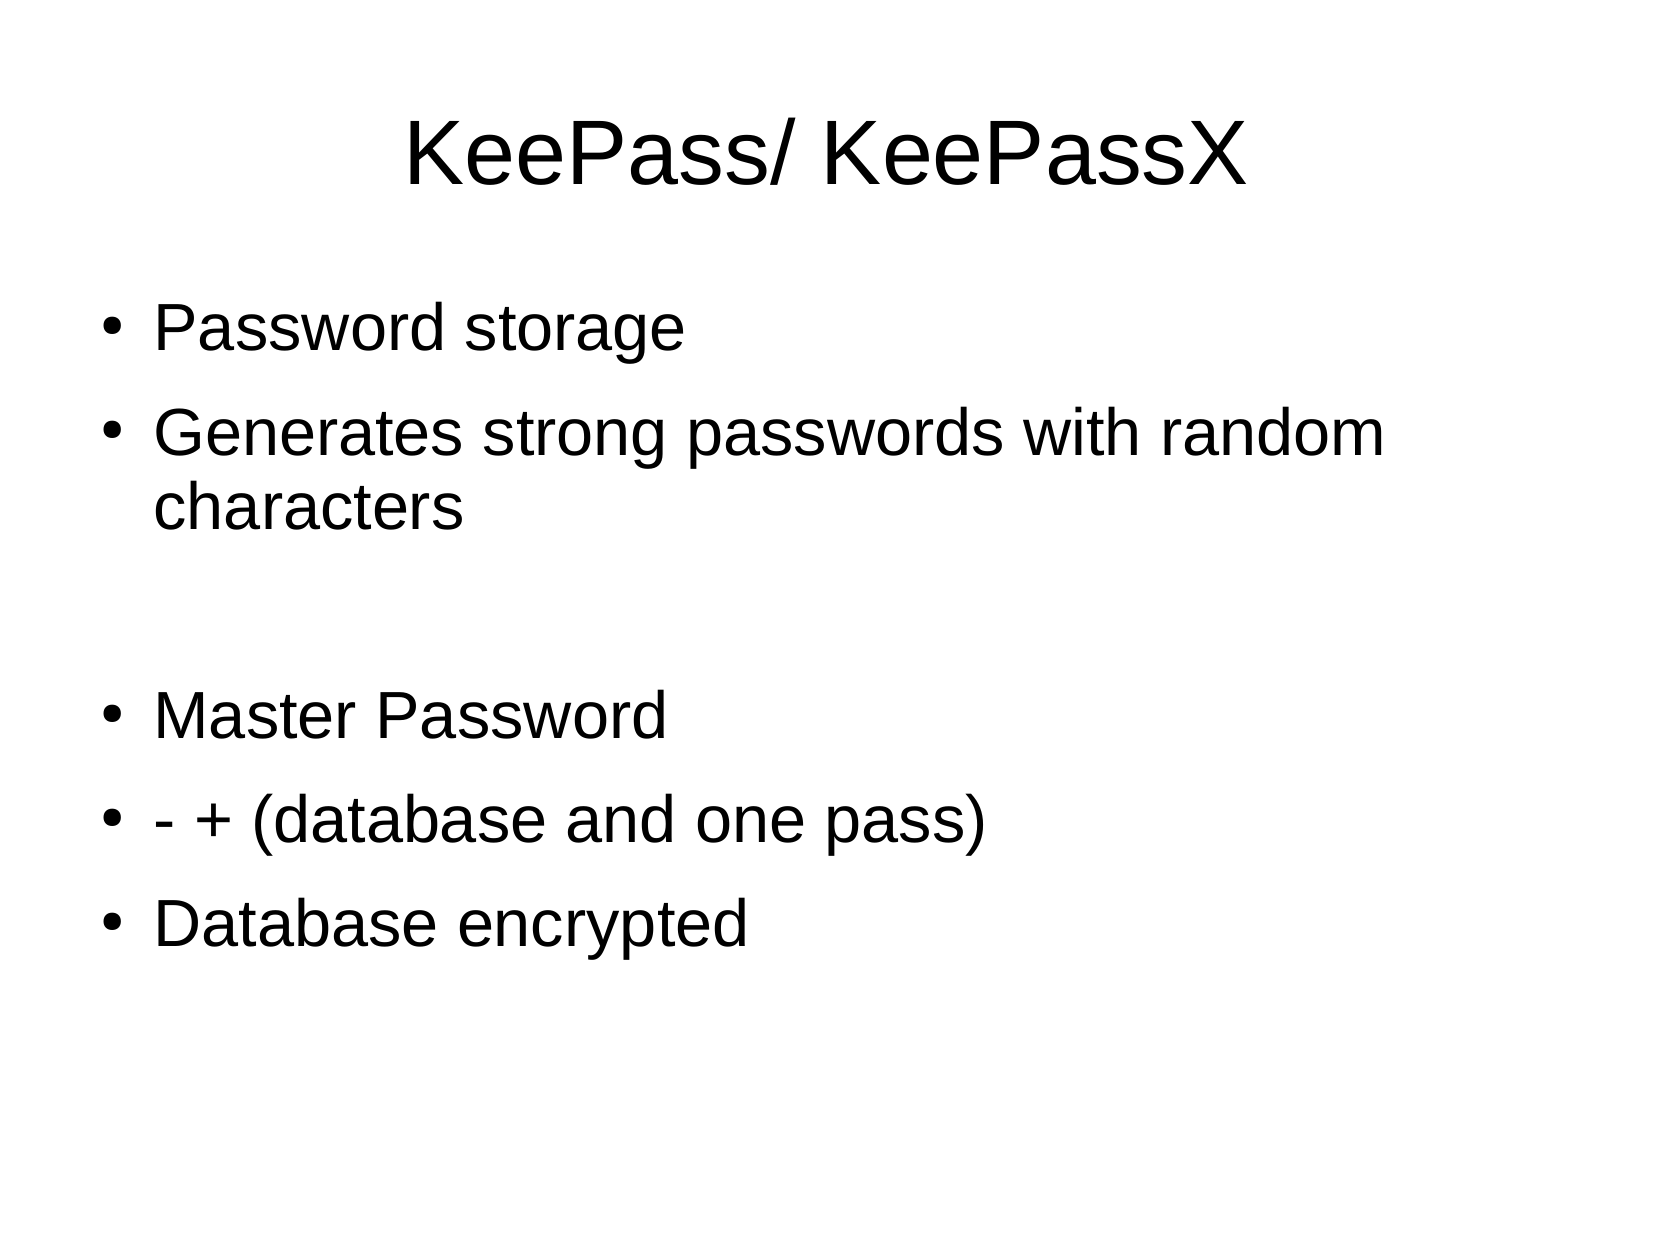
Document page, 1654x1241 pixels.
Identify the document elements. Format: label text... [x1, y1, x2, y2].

title KeePass/ KeePassX [82, 49, 1571, 257]
list Password storage Generates strong passwords with random characters Master Password - + (database and one pass) Database encrypted [82, 290, 1571, 1010]
